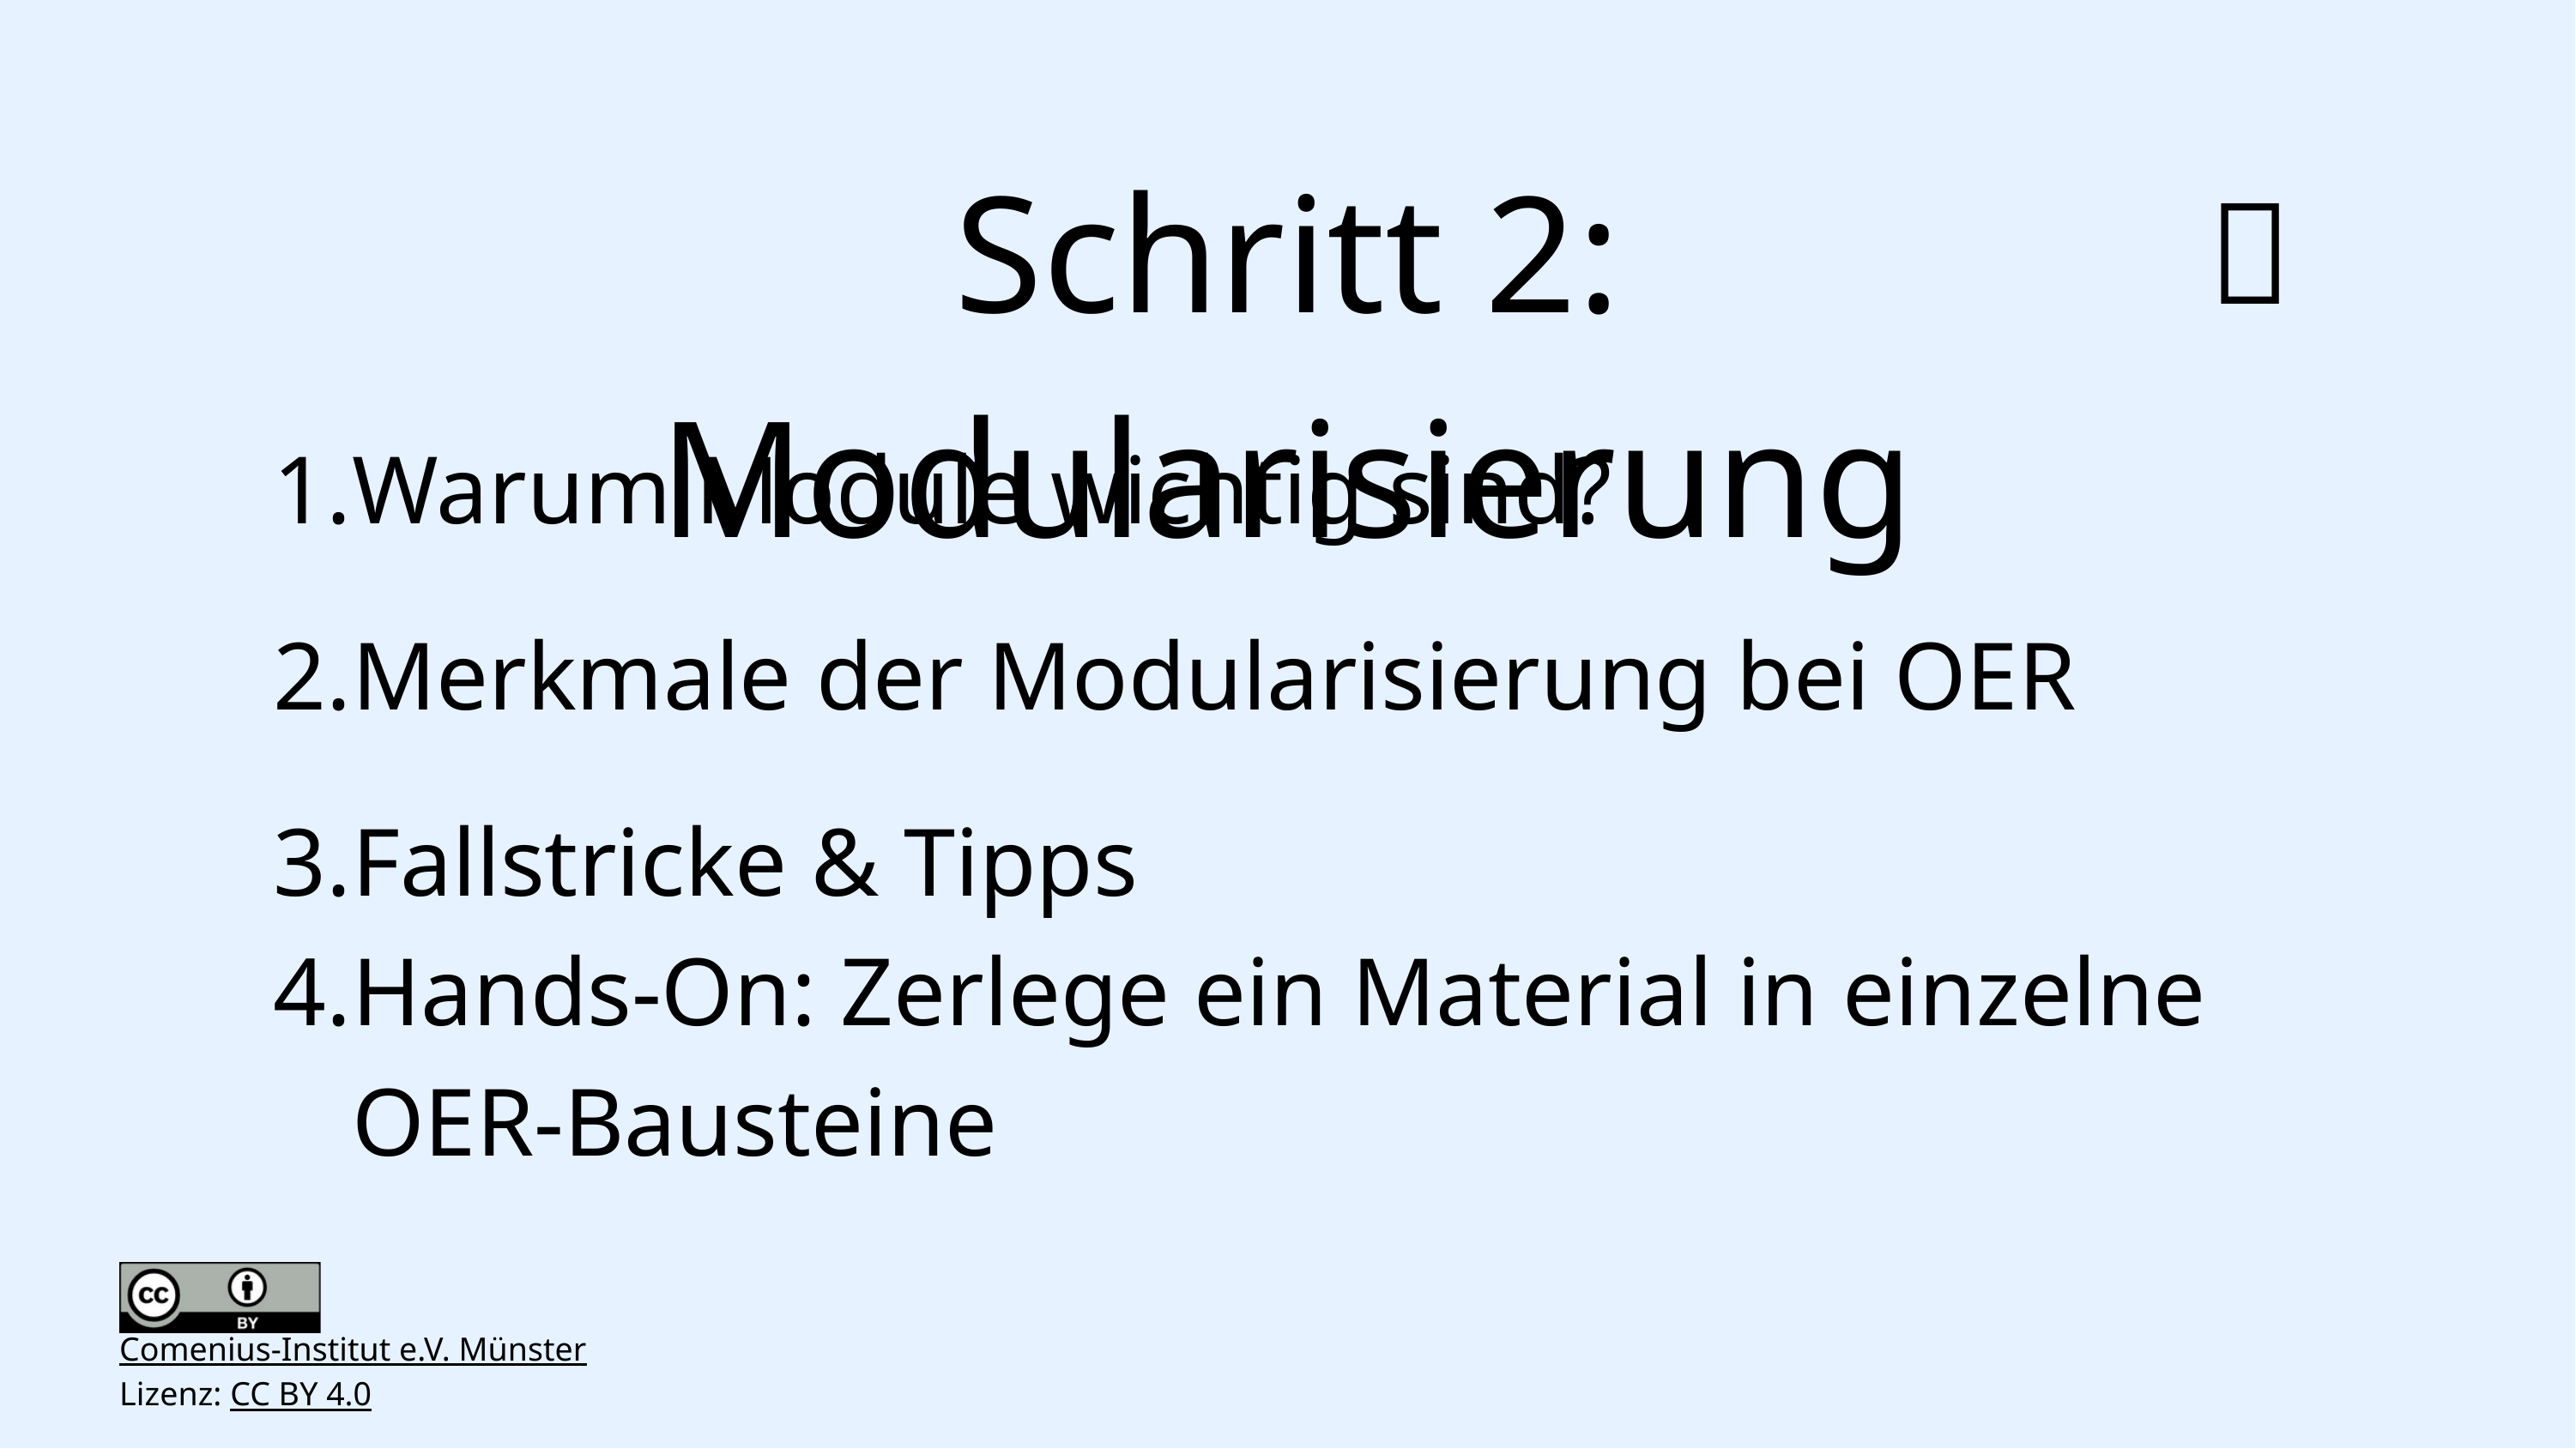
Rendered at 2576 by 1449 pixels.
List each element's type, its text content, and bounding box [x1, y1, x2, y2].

text_box [119, 1262, 321, 1327]
text_box 🧩 [2154, 135, 2348, 325]
text_box Warum Module wichtig sind? Merkmale der Modularisierung bei OER Fallstricke & Tipps Hands-On: Zerlege ein Material in einzelne OER-Bausteine [194, 356, 2381, 1180]
text_box Comenius-Institut e.V. Münster Lizenz: CC BY 4.0 [119, 1327, 1378, 1416]
text_box Schritt 2: Modularisierung [469, 119, 2106, 337]
